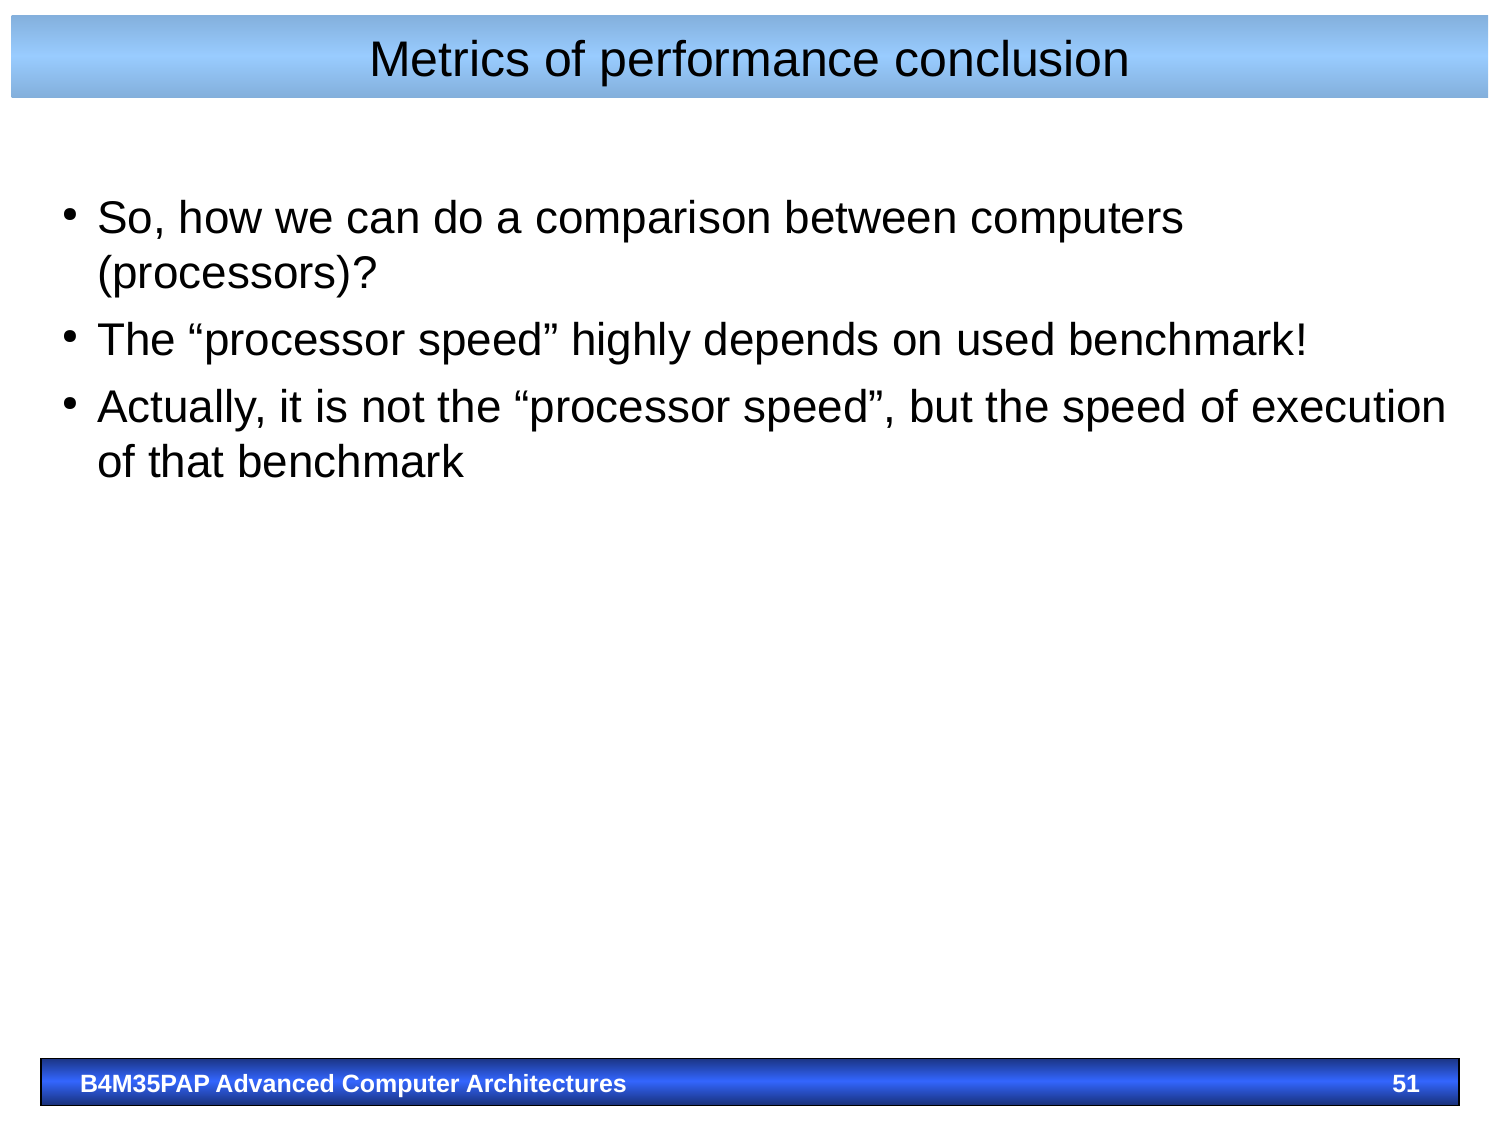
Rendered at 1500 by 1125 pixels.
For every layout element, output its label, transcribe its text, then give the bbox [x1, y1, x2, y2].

list So, how we can do a comparison between computers (processors)? The “processor speed” highly depends on used benchmark! Actually, it is not the “processor speed”, but the speed of execution of that benchmark [46, 119, 1481, 947]
title Metrics of performance conclusion [11, 15, 1489, 98]
